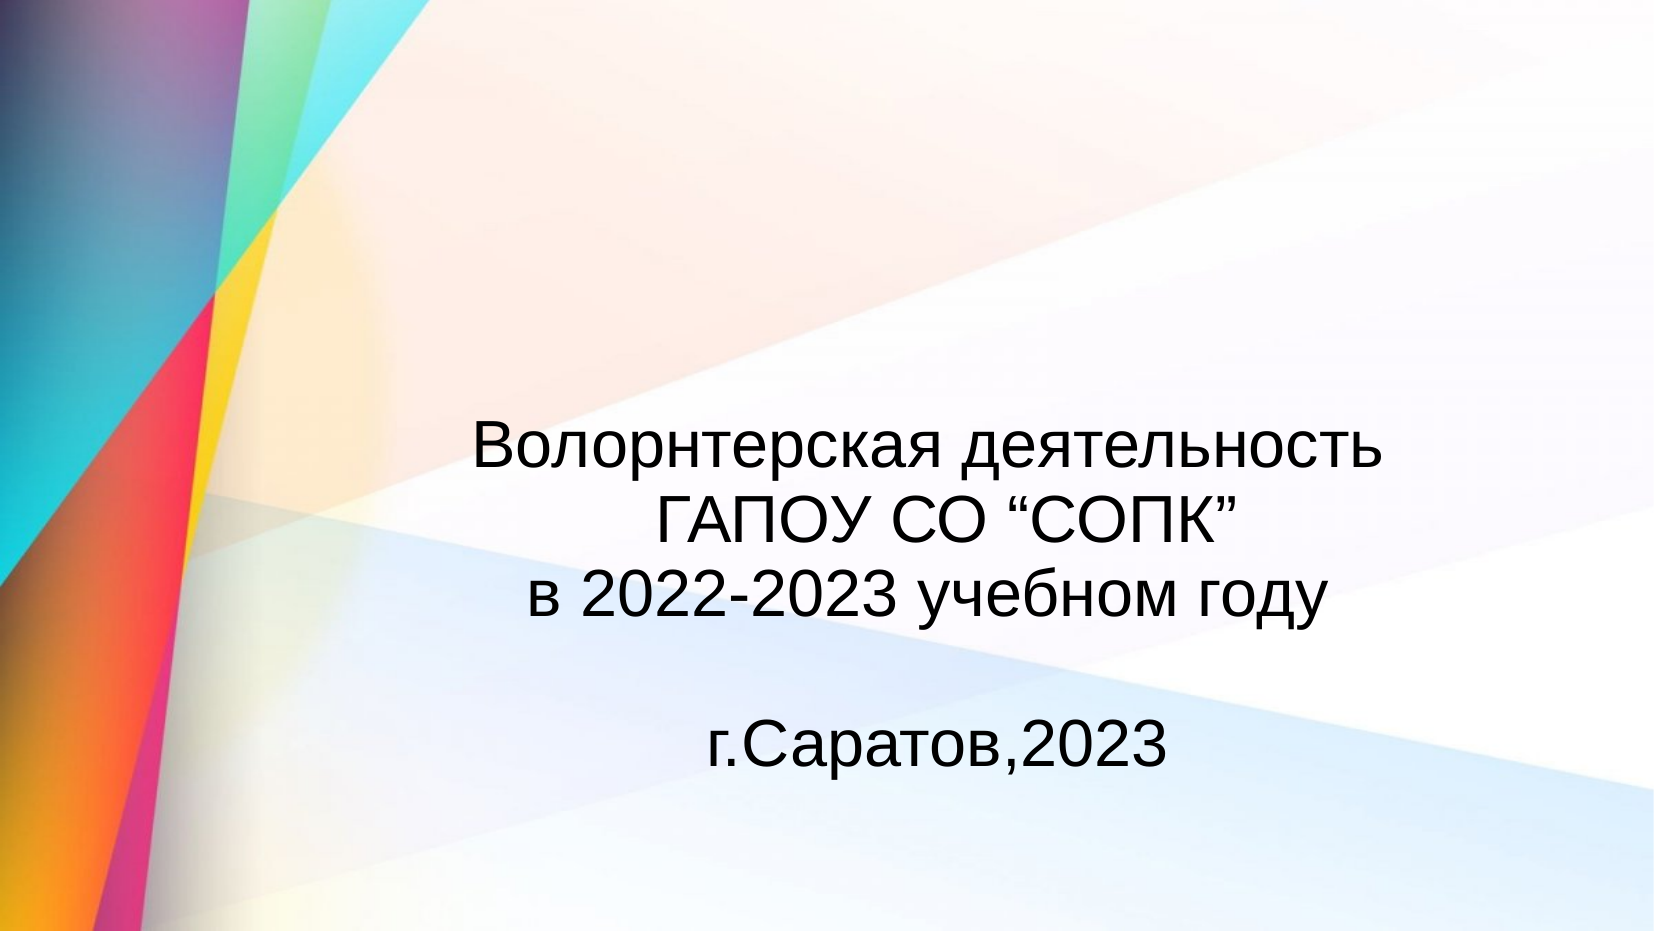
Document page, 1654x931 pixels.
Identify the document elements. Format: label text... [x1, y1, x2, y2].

picture [0, 0, 1654, 931]
subtitle Волорнтерская деятельность ГАПОУ СО “СОПК” в 2022-2023 учебном году г.Саратов,2023 [405, 33, 1471, 931]
